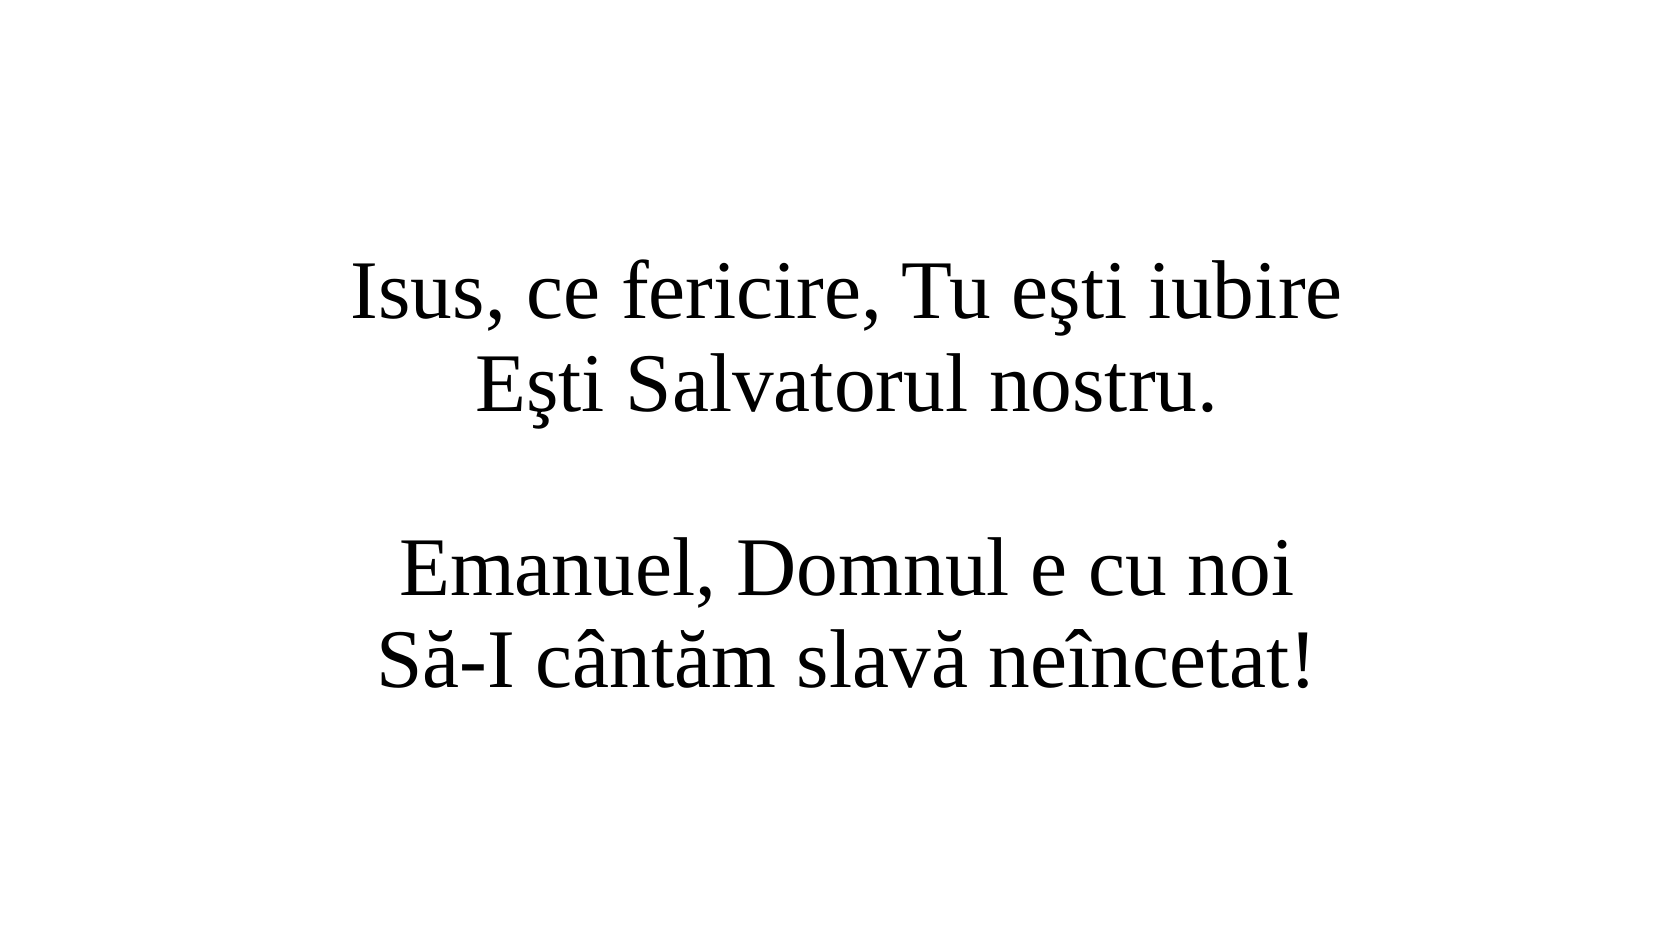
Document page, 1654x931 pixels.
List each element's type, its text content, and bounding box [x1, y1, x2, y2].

subtitle Isus, ce fericire, Tu eşti iubire Eşti Salvatorul nostru. Emanuel, Domnul e cu noi Să-I cântăm slavă neîncetat! [165, 205, 1489, 745]
